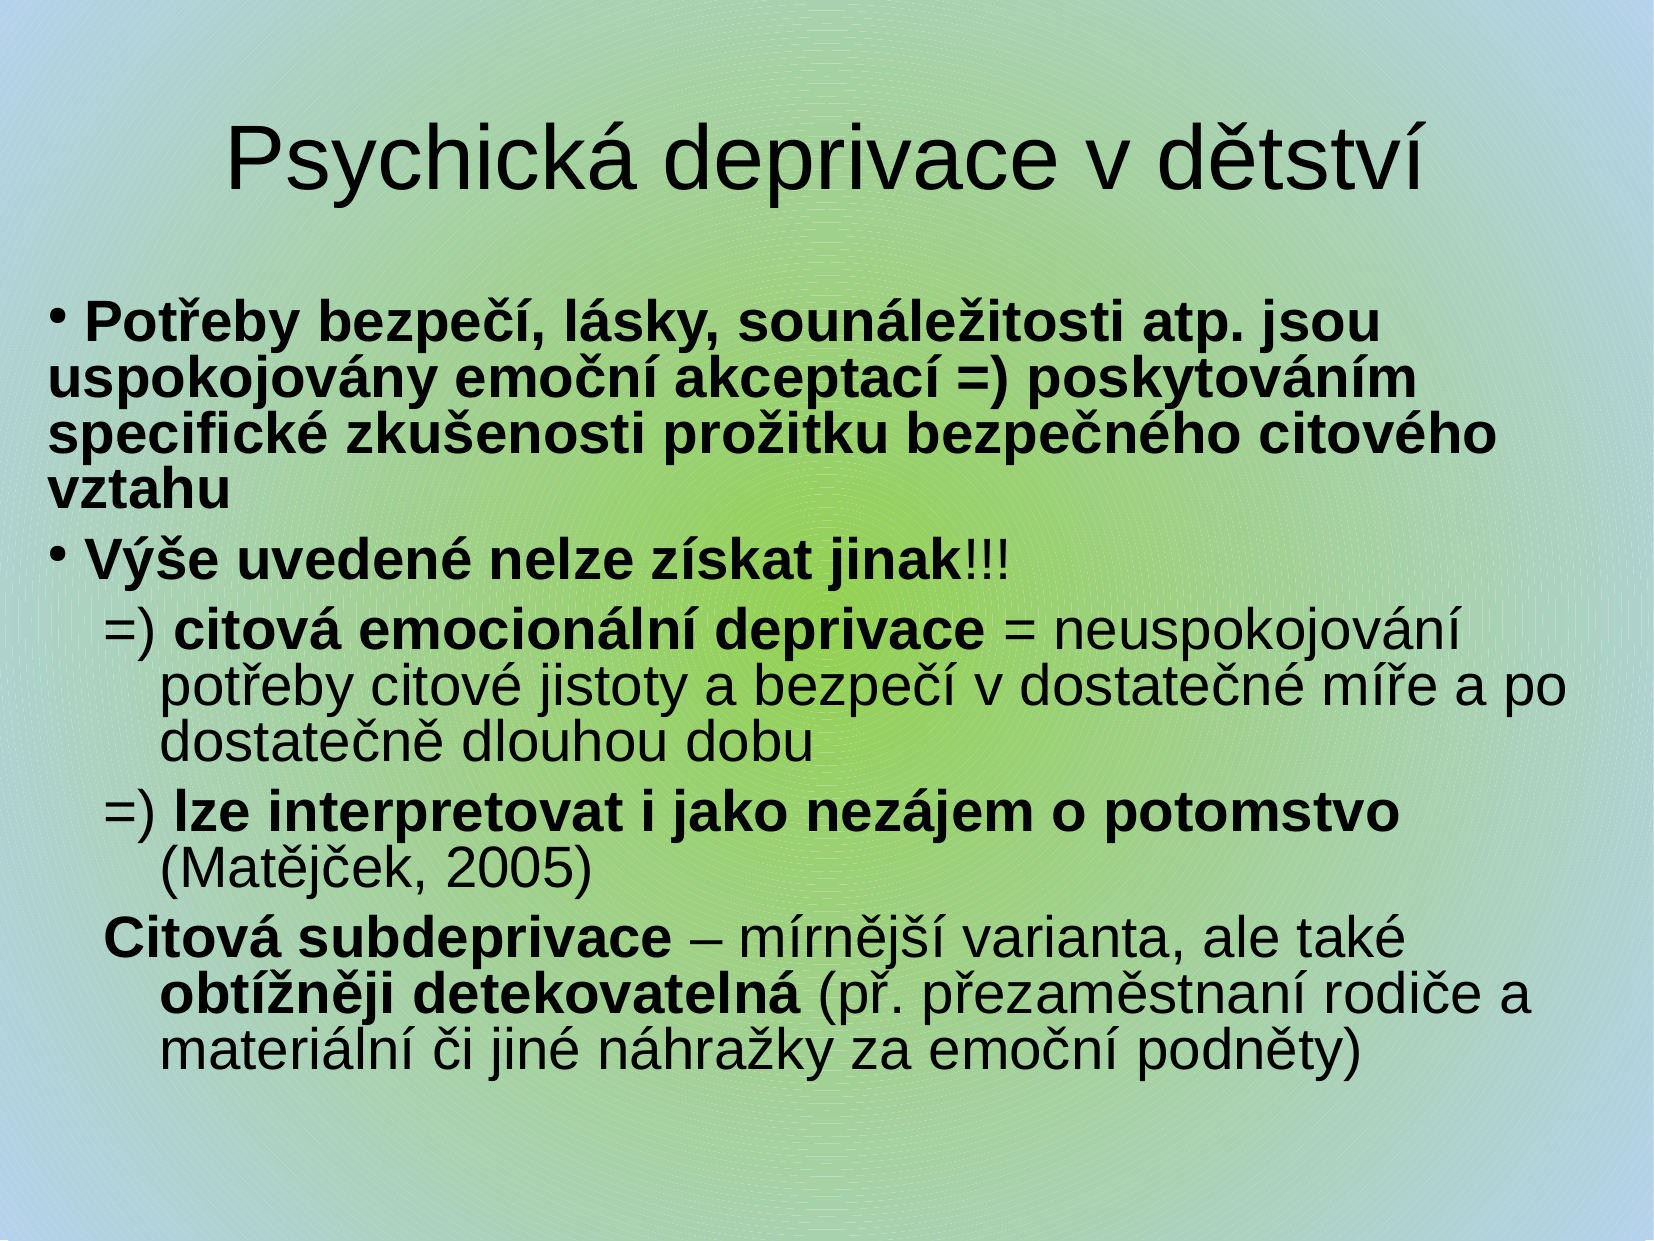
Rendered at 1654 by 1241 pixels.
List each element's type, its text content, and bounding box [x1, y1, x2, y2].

list Potřeby bezpečí, lásky, sounáležitosti atp. jsou uspokojovány emoční akceptací =) poskytováním specifické zkušenosti prožitku bezpečného citového vztahu Výše uvedené nelze získat jinak!!! =) citová emocionální deprivace = neuspokojování potřeby citové jistoty a bezpečí v dostatečné míře a po dostatečně dlouhou dobu =) lze interpretovat i jako nezájem o potomstvo (Matějček, 2005) Citová subdeprivace – mírnější varianta, ale také obtížněji detekovatelná (př. přezaměstnaní rodiče a materiální či jiné náhražky za emoční podněty) [32, 289, 1609, 1180]
title Psychická deprivace v dětství [82, 49, 1571, 257]
